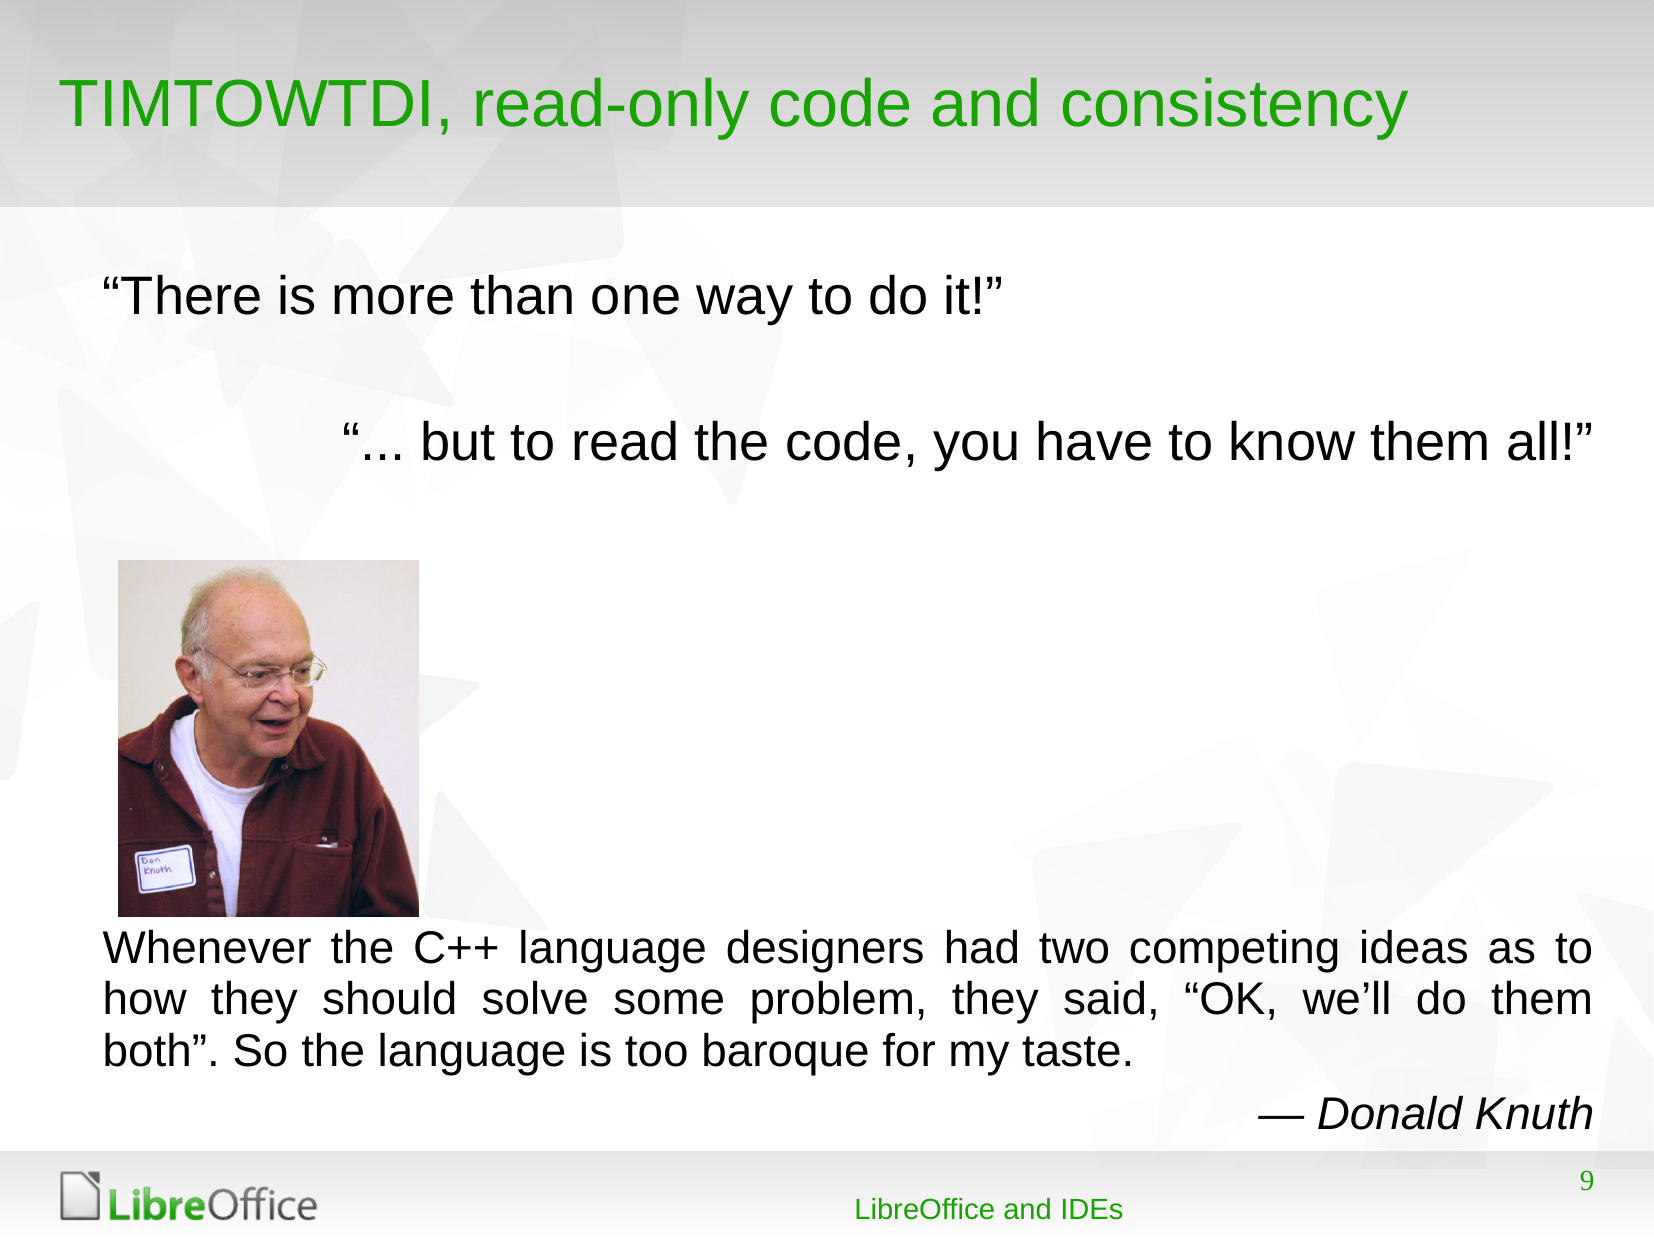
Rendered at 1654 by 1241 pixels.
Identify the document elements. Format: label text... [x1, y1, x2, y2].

title TIMTOWTDI, read-only code and consistency [59, 29, 1595, 178]
picture [41, 1152, 337, 1240]
list “There is more than one way to do it!” “... but to read the code, you have to know them all!” Whenever the C++ language designers had two competing ideas as to how they should solve some problem, they said, “OK, we’ll do them both”. So the language is too baroque for my taste. — Donald Knuth [59, 265, 1595, 1142]
picture [915, 548, 1654, 1169]
picture [0, 0, 783, 931]
picture [118, 560, 419, 917]
